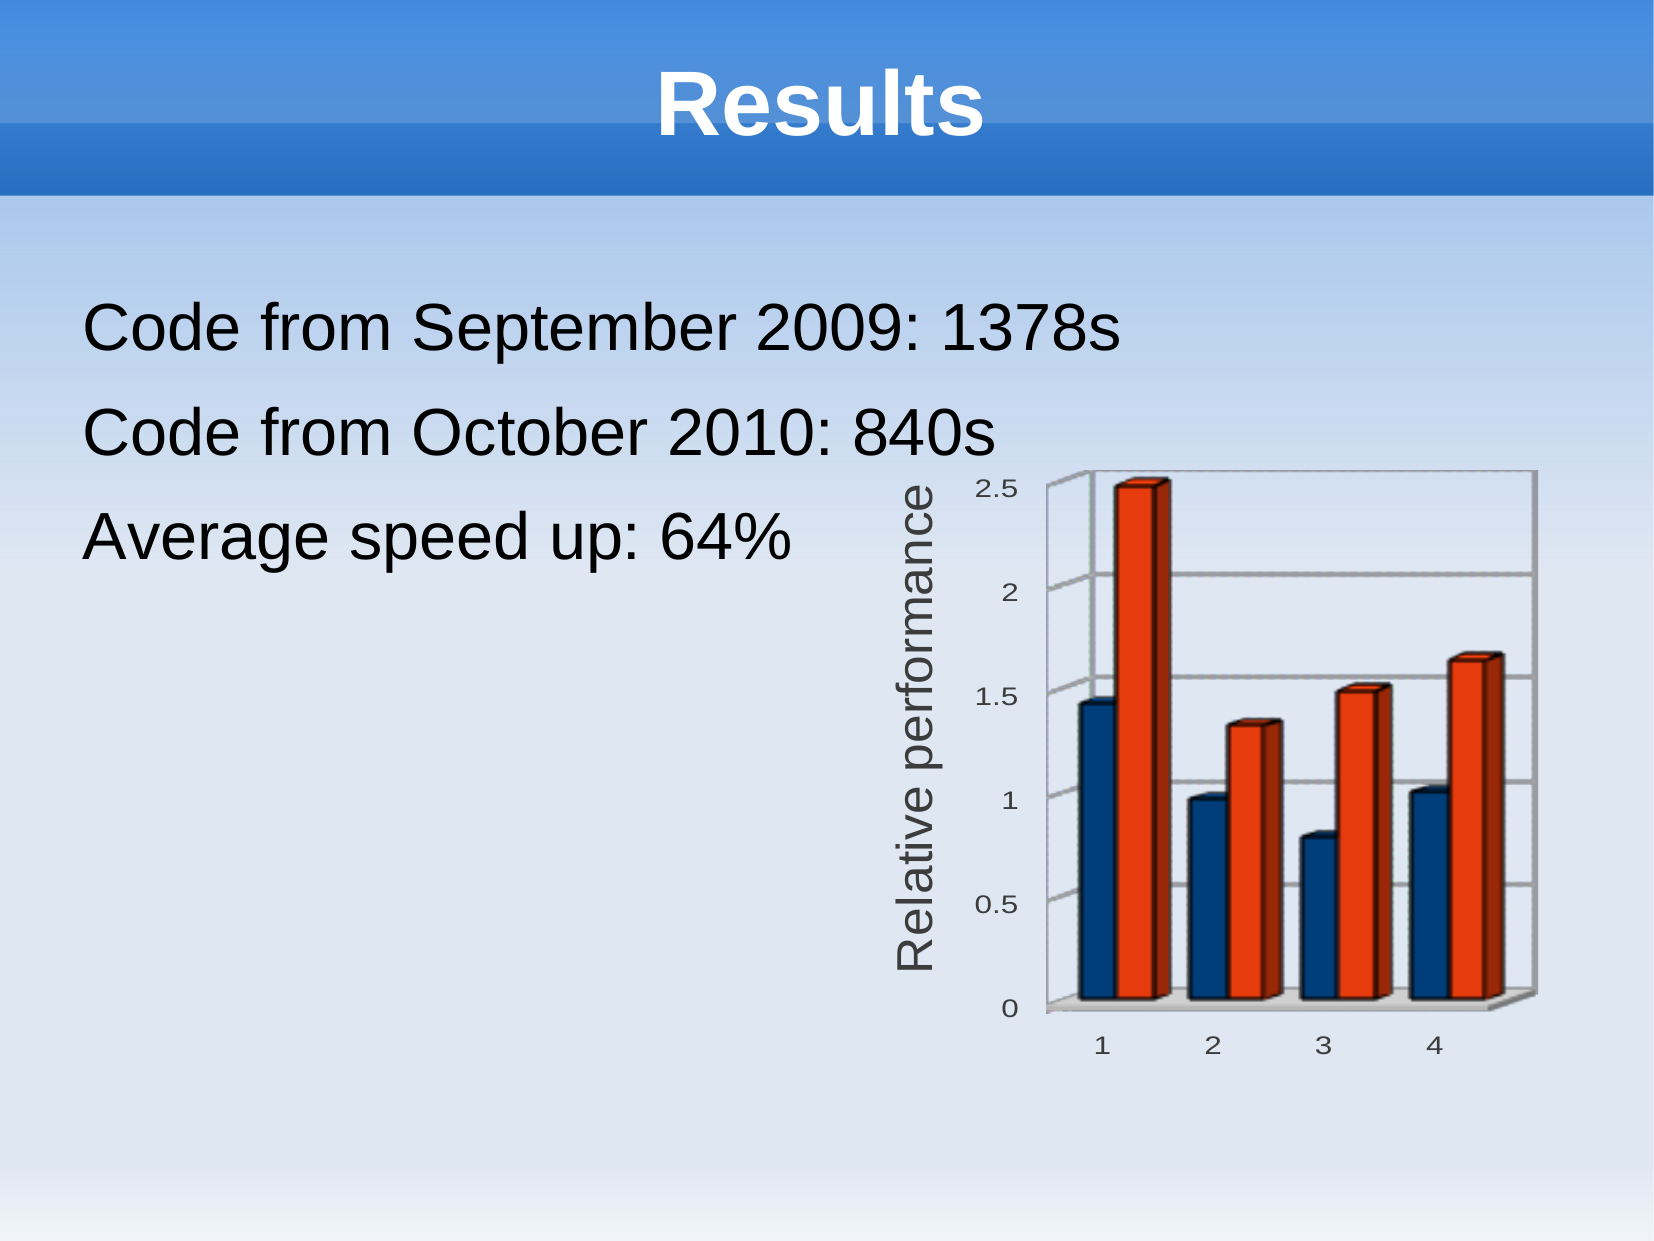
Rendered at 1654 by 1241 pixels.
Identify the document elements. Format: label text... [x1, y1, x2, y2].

list Code from September 2009: 1378s Code from October 2010: 840s Average speed up: 64% [82, 290, 809, 1109]
title Results [76, 0, 1565, 208]
picture [0, 0, 1654, 1241]
